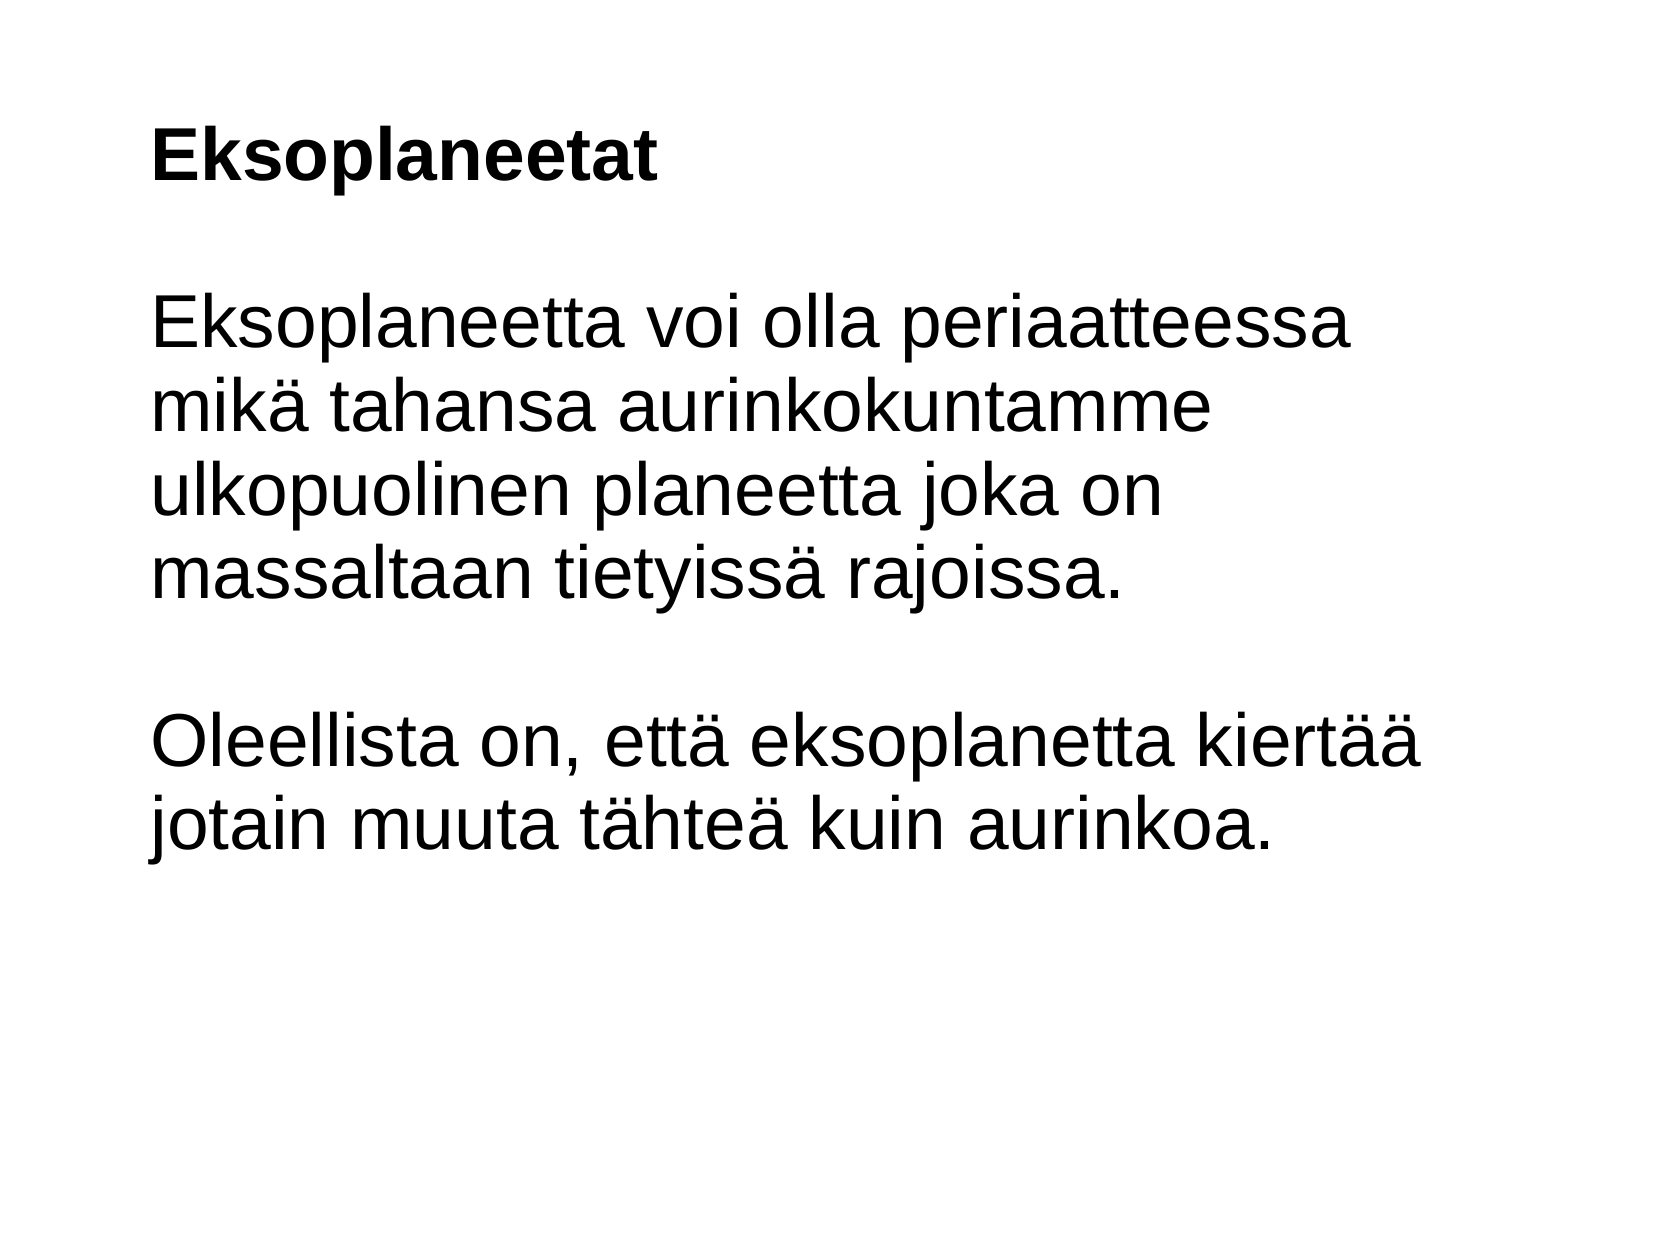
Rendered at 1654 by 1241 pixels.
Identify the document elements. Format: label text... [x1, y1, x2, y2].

text_box Eksoplaneetat Eksoplaneetta voi olla periaatteessa mikä tahansa aurinkokuntamme ulkopuolinen planeetta joka on massaltaan tietyissä rajoissa. Oleellista on, että eksoplanetta kiertää jotain muuta tähteä kuin aurinkoa. [135, 106, 1512, 1126]
